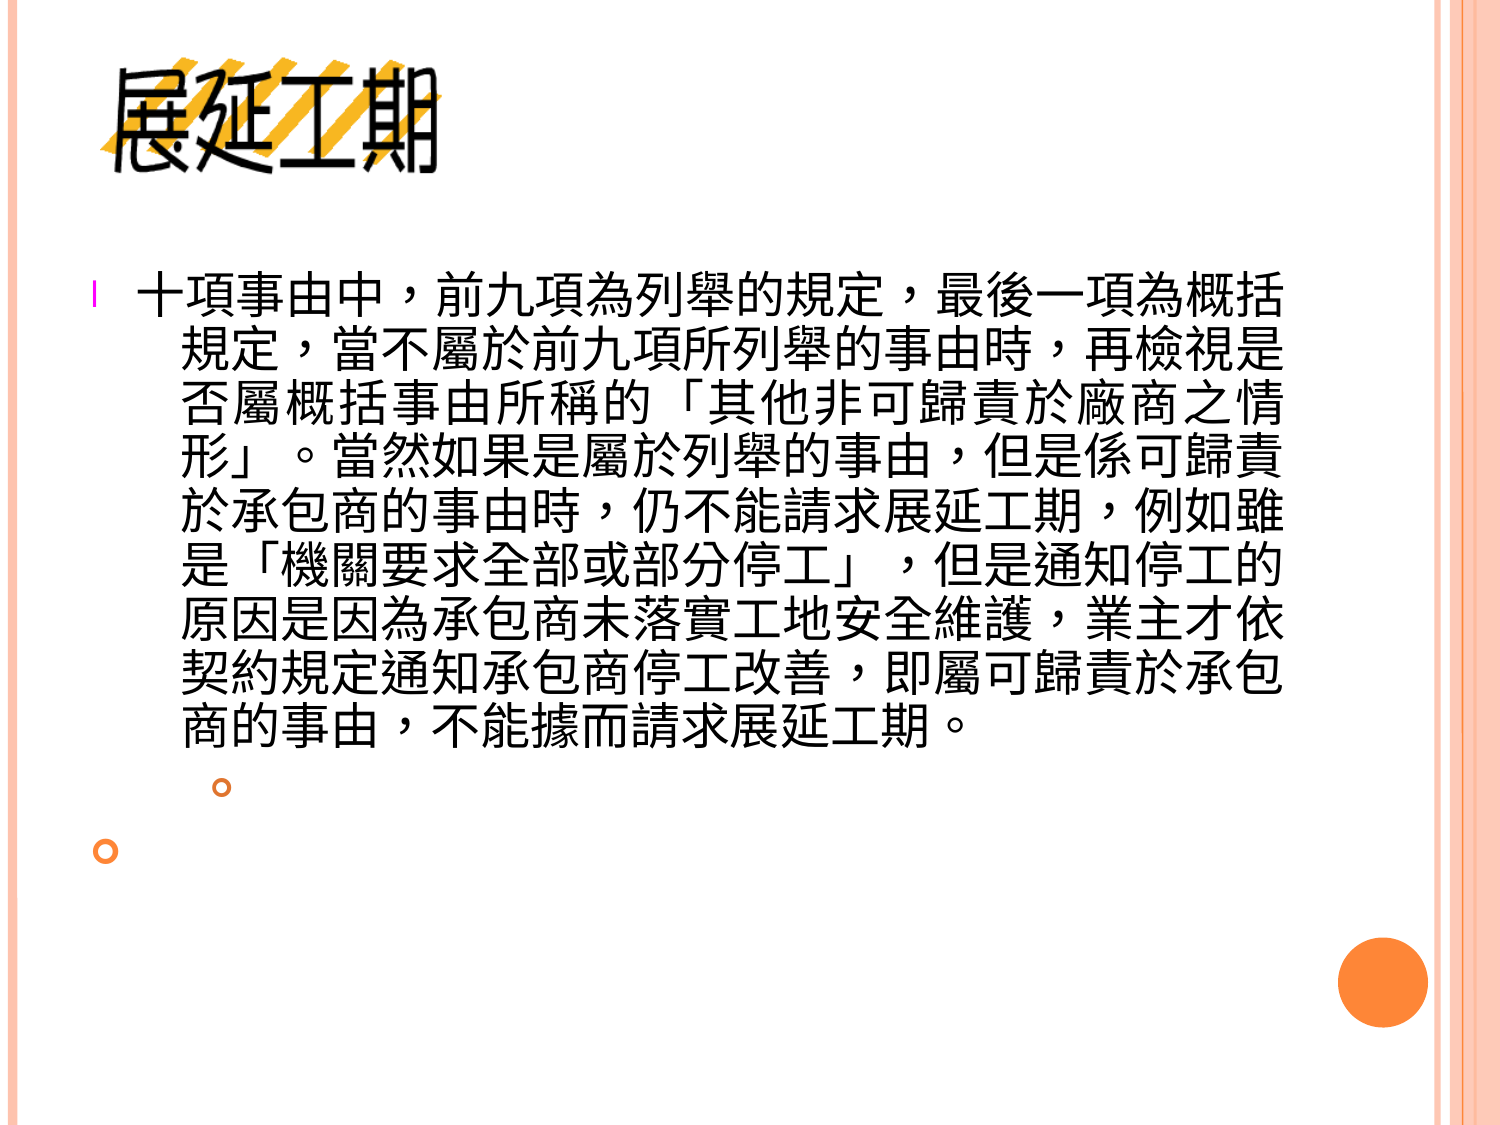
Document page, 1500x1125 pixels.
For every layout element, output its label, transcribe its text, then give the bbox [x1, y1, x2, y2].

picture [100, 54, 449, 178]
list 十項事由中，前九項為列舉的規定，最後一項為概括規定，當不屬於前九項所列舉的事由時，再檢視是否屬概括事由所稱的「其他非可歸責於廠商之情形」。當然如果是屬於列舉的事由，但是係可歸責於承包商的事由時，仍不能請求展延工期，例如雖是「機關要求全部或部分停工」，但是通知停工的原因是因為承包商未落實工地安全維護，業主才依契約規定通知承包商停工改善，即屬可歸責於承包商的事由，不能據而請求展延工期。 [75, 262, 1300, 1062]
